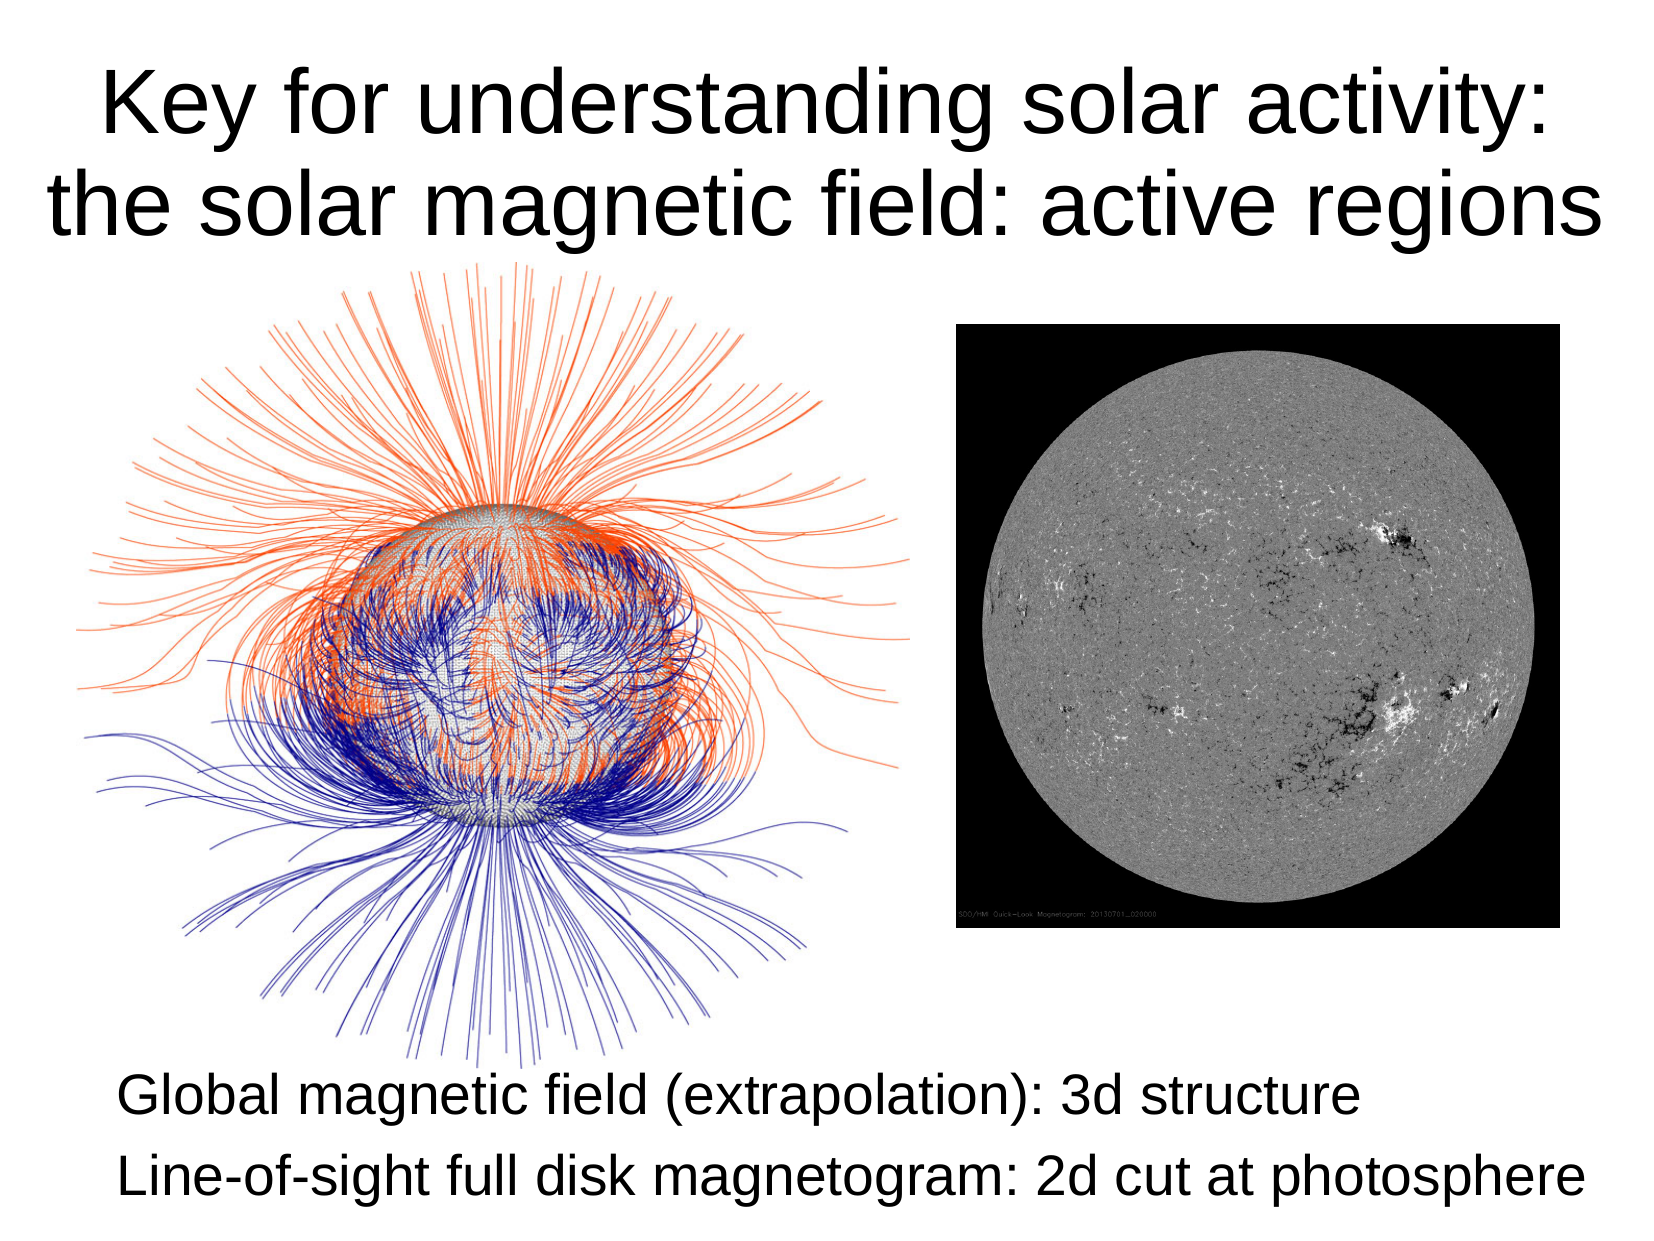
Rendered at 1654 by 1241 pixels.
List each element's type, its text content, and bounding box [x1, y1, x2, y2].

picture [76, 262, 910, 1069]
list Global magnetic field (extrapolation): 3d structure Line-of-sight full disk magnetogram: 2d cut at photosphere [47, 1062, 1607, 1217]
picture [956, 324, 1560, 928]
title Key for understanding solar activity: the solar magnetic field: active regions [35, 49, 1619, 257]
